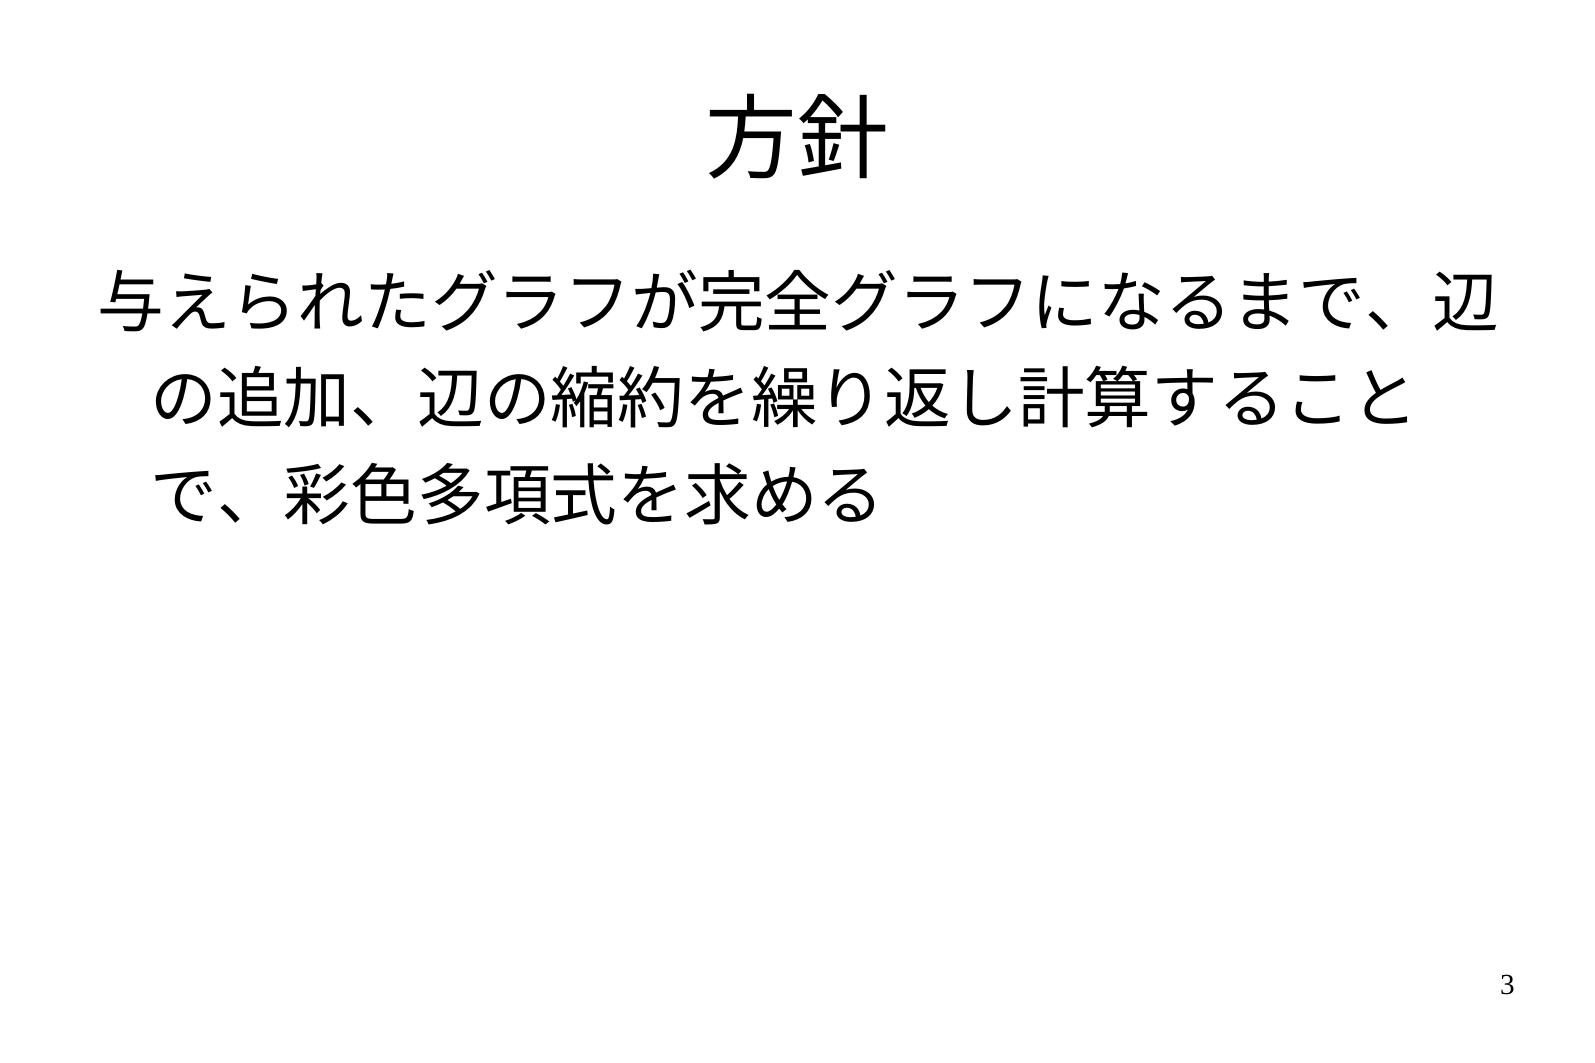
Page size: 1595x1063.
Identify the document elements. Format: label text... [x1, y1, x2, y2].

title 方針 [79, 49, 1515, 213]
list 与えられたグラフが完全グラフになるまで、辺の追加、辺の縮約を繰り返し計算することで、彩色多項式を求める [79, 248, 1515, 936]
